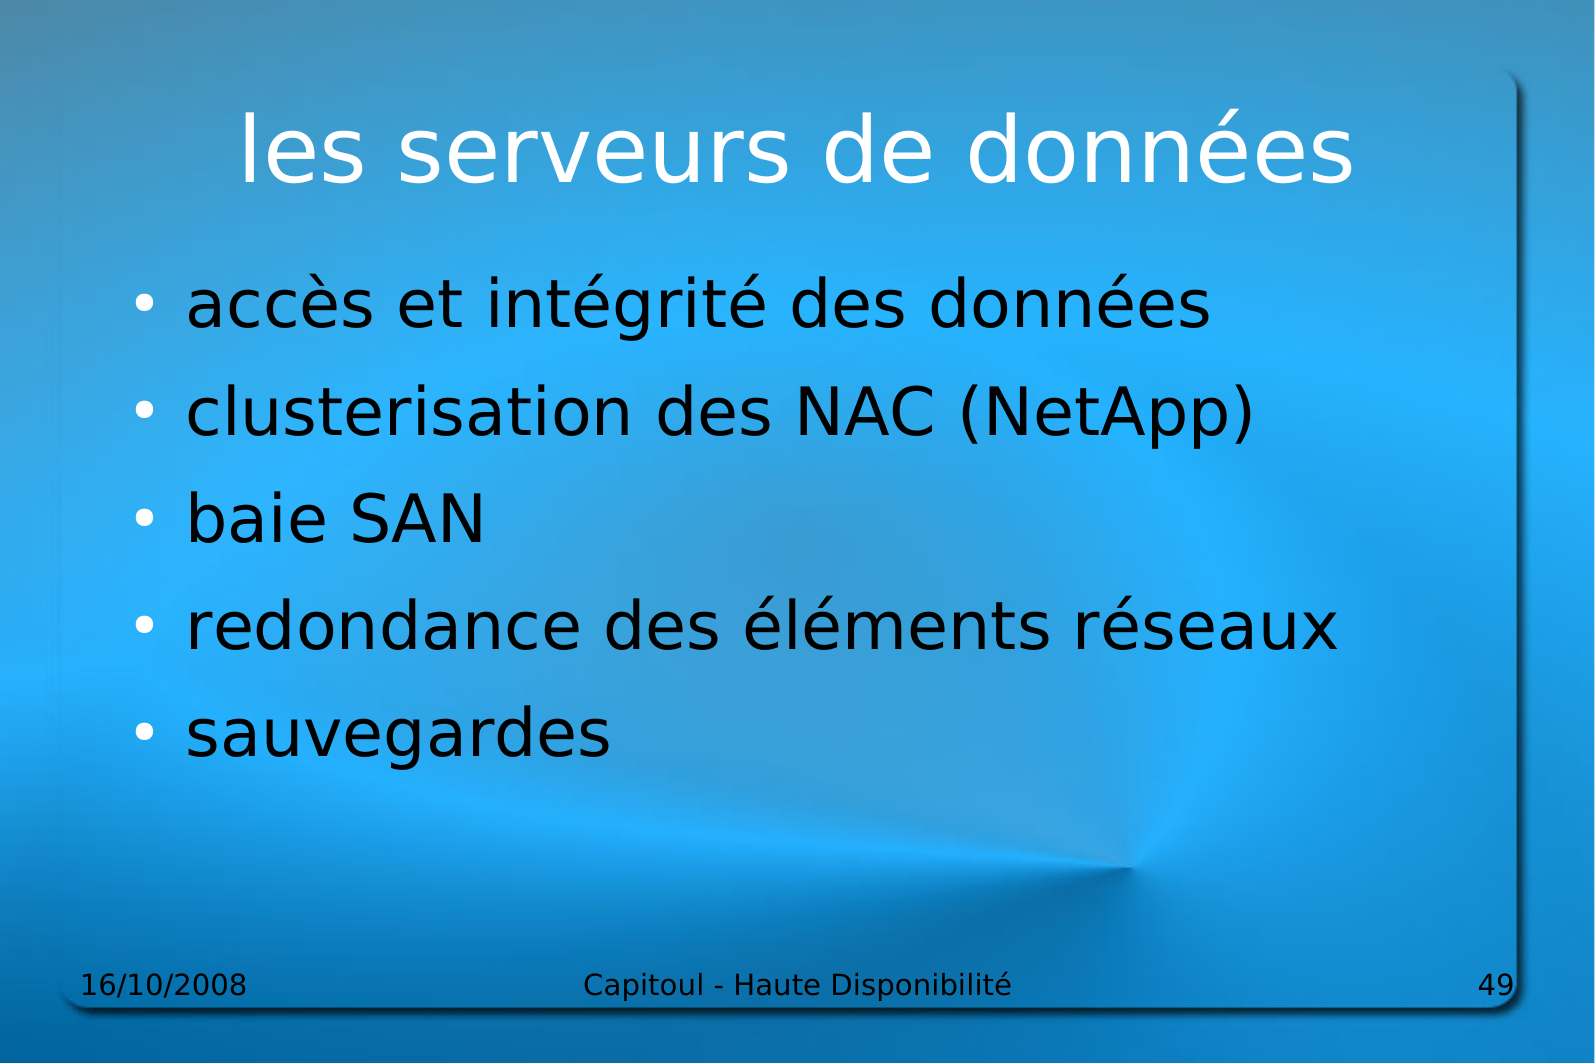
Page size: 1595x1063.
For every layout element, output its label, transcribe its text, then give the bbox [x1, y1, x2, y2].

list accès et intégrité des données clusterisation des NAC (NetApp) baie SAN redondance des éléments réseaux sauvegardes [114, 265, 1477, 861]
picture [0, 0, 1595, 1063]
title les serveurs de données [117, 97, 1479, 205]
